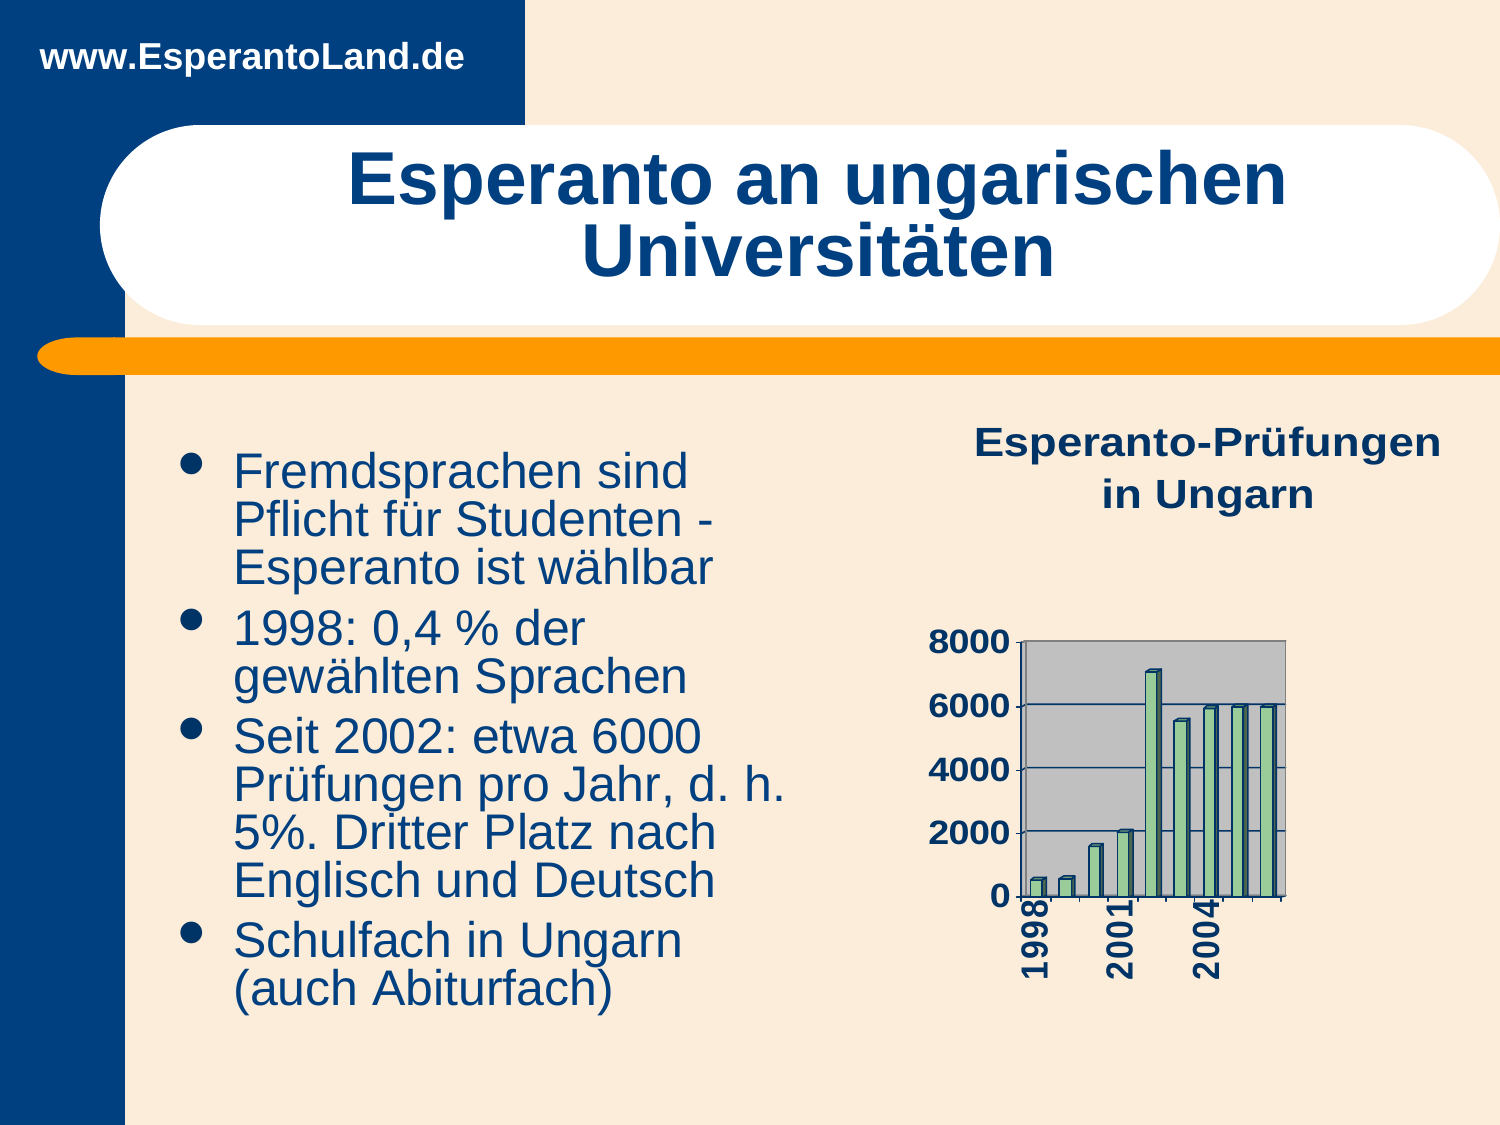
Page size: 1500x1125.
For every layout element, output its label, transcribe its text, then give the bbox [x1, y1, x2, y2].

title Esperanto an ungarischen Universitäten [162, 124, 1475, 313]
chart [887, 387, 1500, 1013]
list Fremdsprachen sind Pflicht für Studenten - Esperanto ist wählbar 1998: 0,4 % der gewählten Sprachen Seit 2002: etwa 6000 Prüfungen pro Jahr, d. h. 5%. Dritter Platz nach Englisch und Deutsch Schulfach in Ungarn (auch Abiturfach) [162, 442, 838, 1088]
